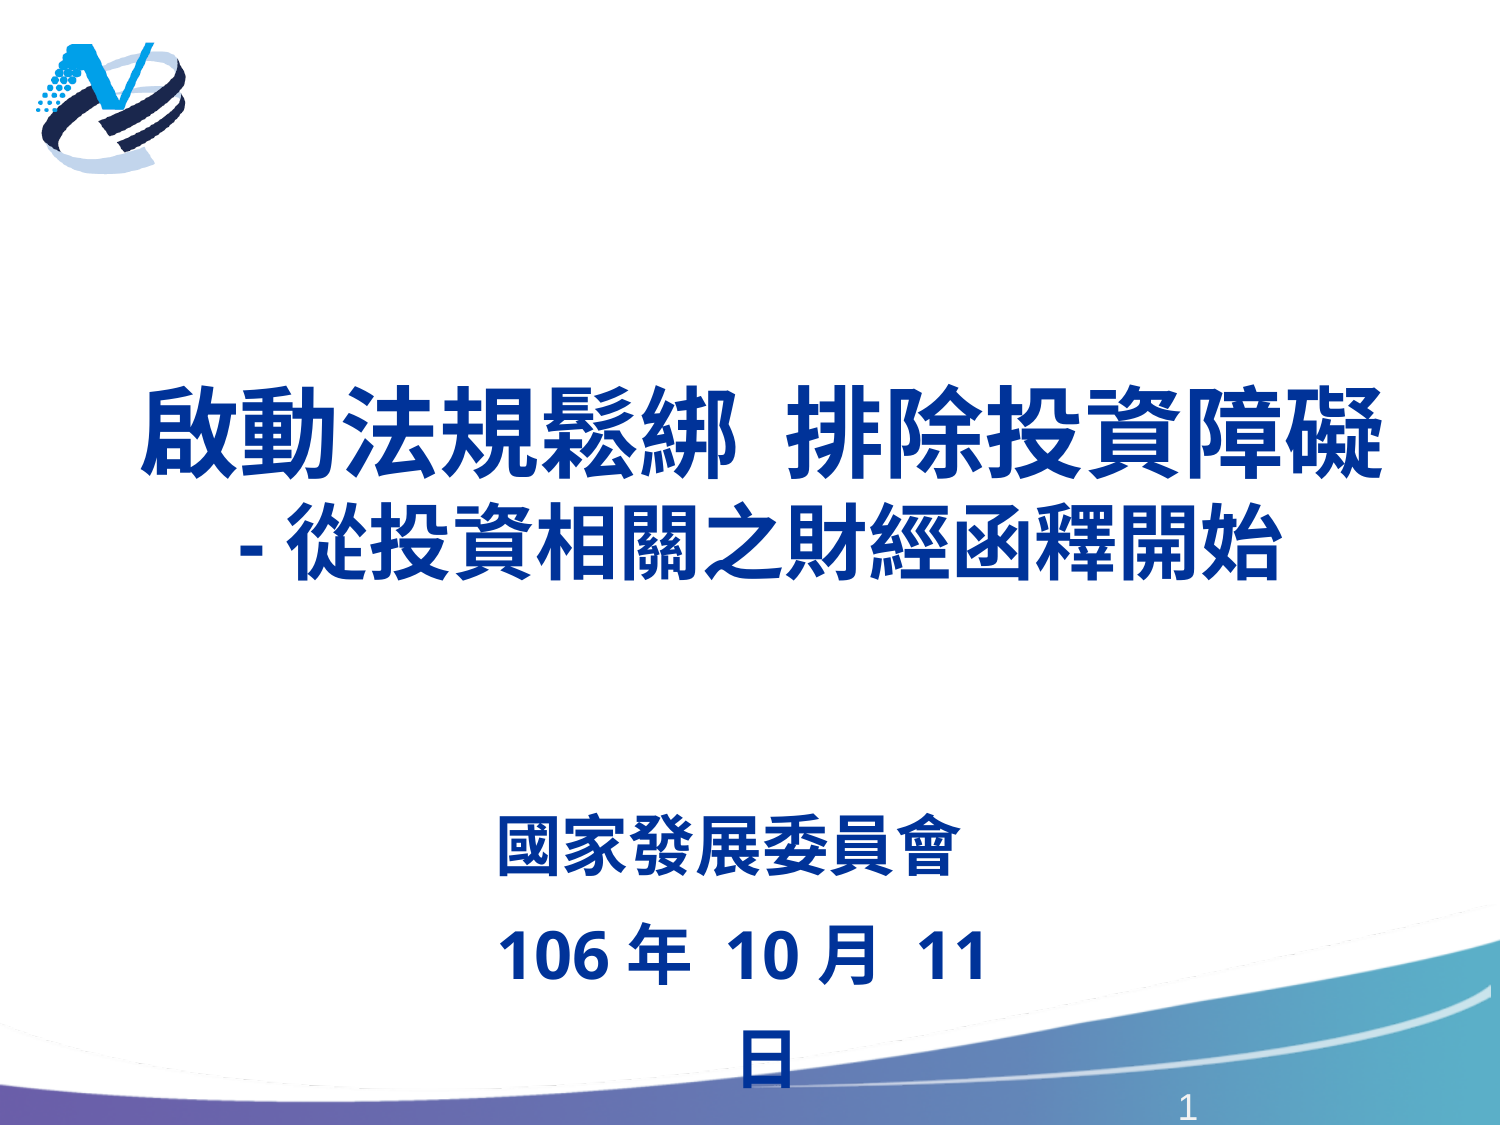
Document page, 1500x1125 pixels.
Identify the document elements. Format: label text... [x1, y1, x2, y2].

text_box 啟動法規鬆綁 排除投資障礙 -從投資相關之財經函釋開始 [76, 208, 1447, 598]
text_box 國家發展委員會 [453, 772, 1004, 882]
text_box 106年 10月 11 日 [453, 881, 1034, 1002]
